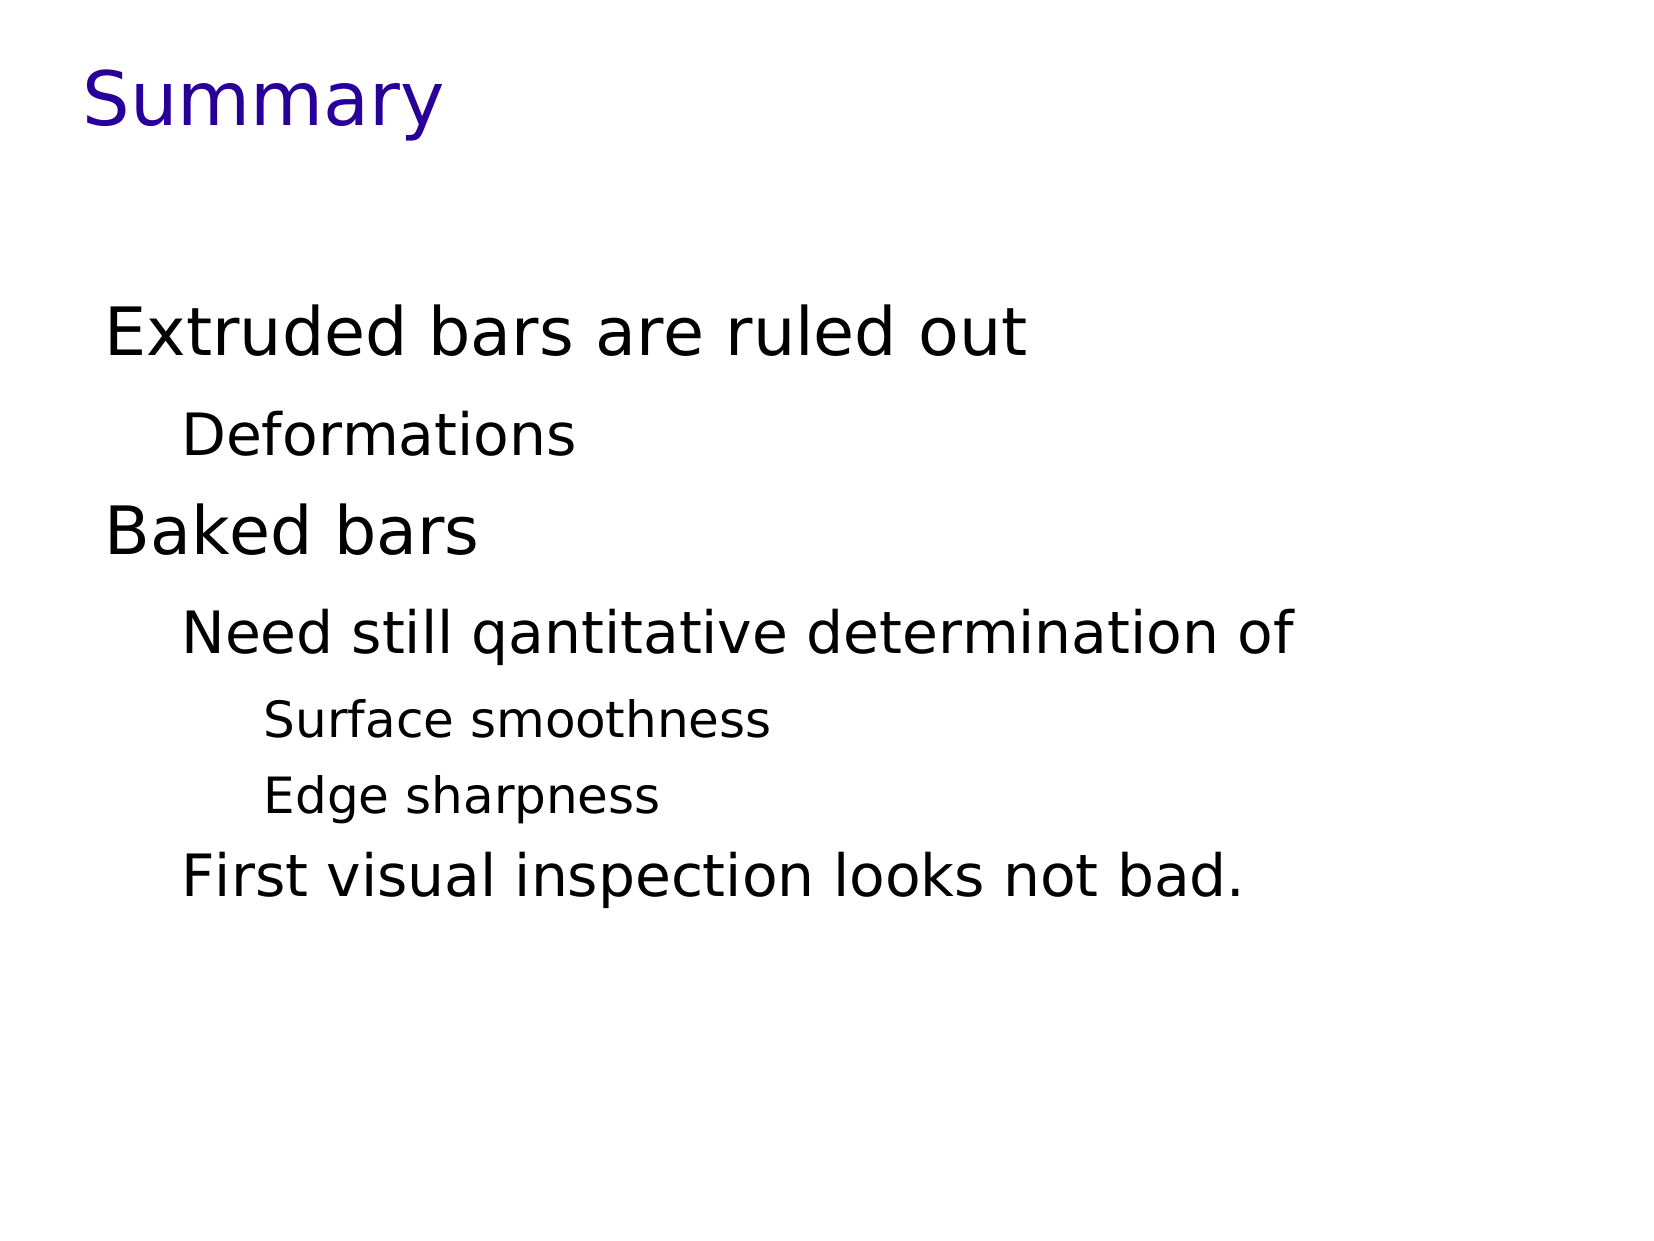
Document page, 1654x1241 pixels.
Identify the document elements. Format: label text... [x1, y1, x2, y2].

title Summary [82, 49, 1571, 151]
list Extruded bars are ruled out Deformations Baked bars Need still qantitative determination of Surface smoothness Edge sharpness First visual inspection looks not bad. [86, 293, 1576, 1201]
